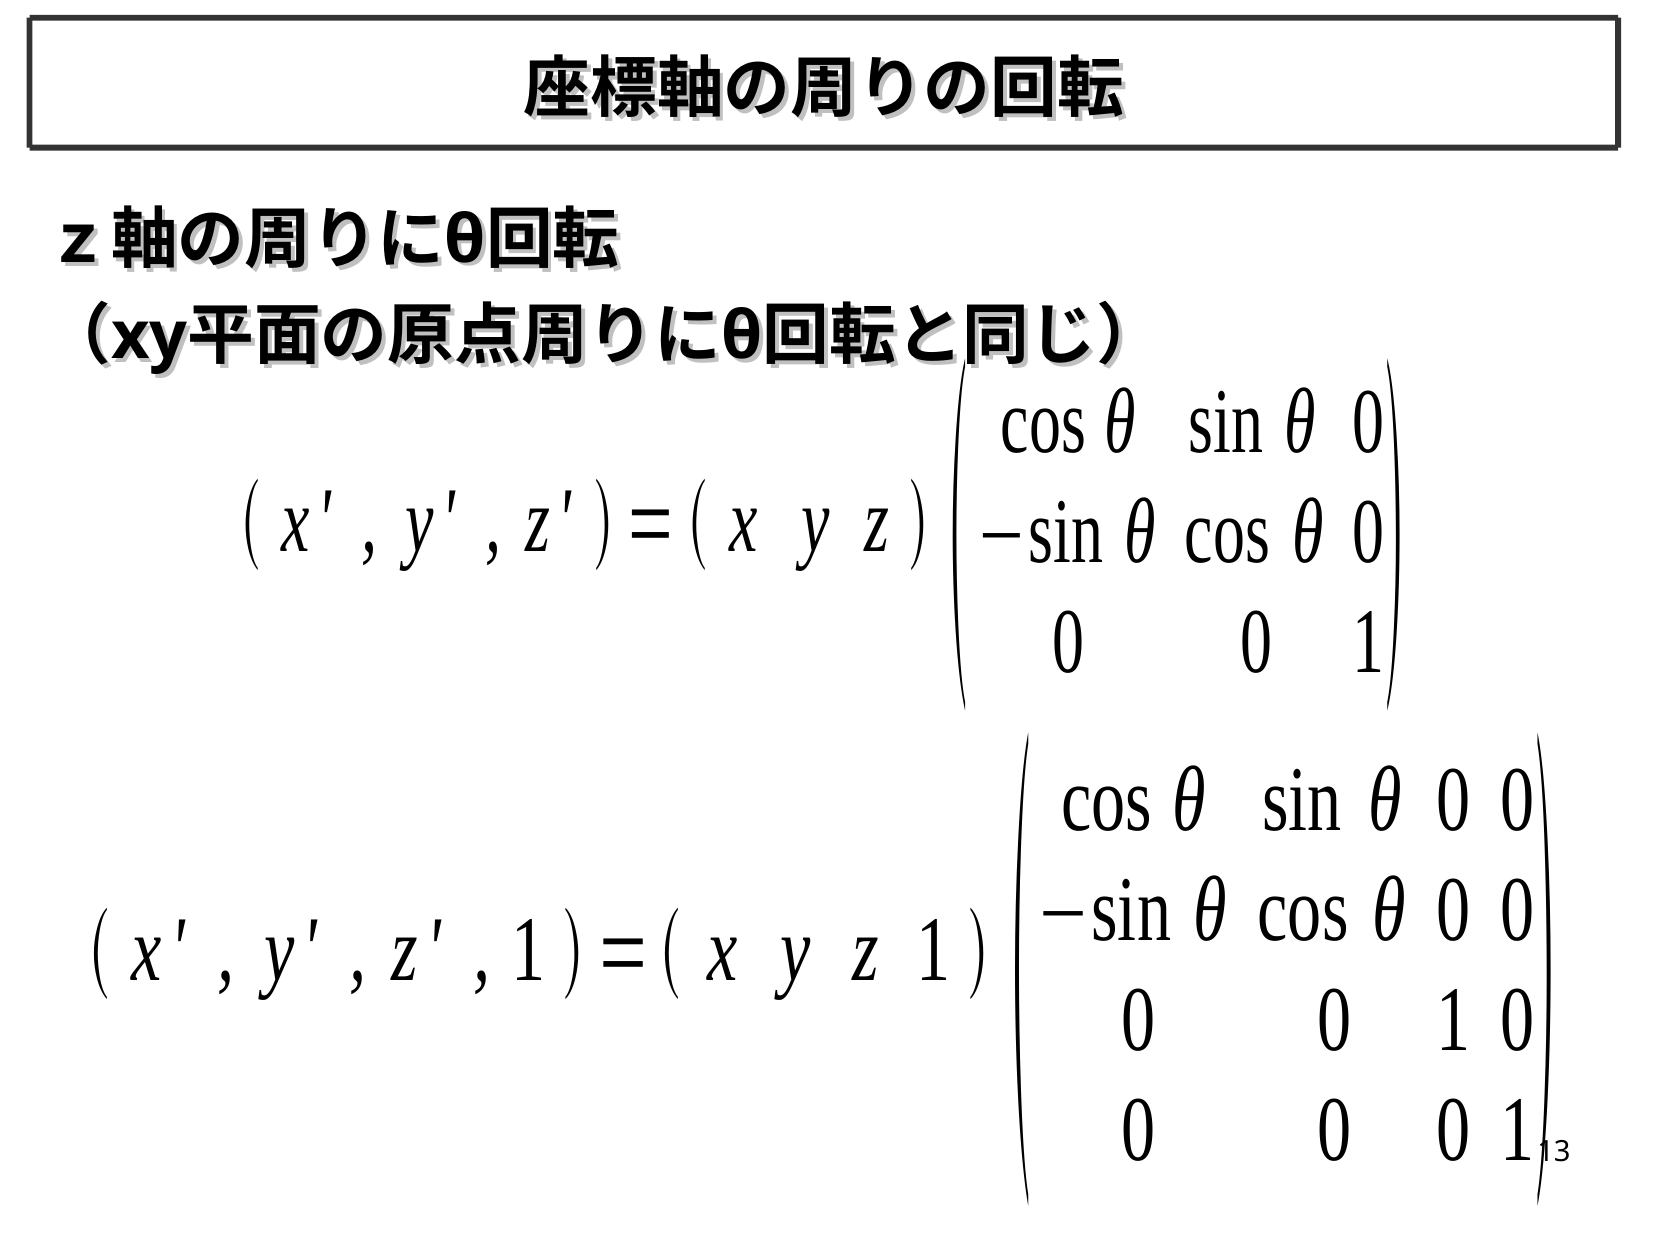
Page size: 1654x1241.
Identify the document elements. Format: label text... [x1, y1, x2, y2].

chart [225, 354, 1429, 714]
text_box ｚ軸の周りにθ回転 （xy平面の原点周りにθ回転と同じ） [29, 177, 1178, 340]
chart [72, 726, 1582, 1206]
text_box 座標軸の周りの回転 [29, 17, 1619, 148]
